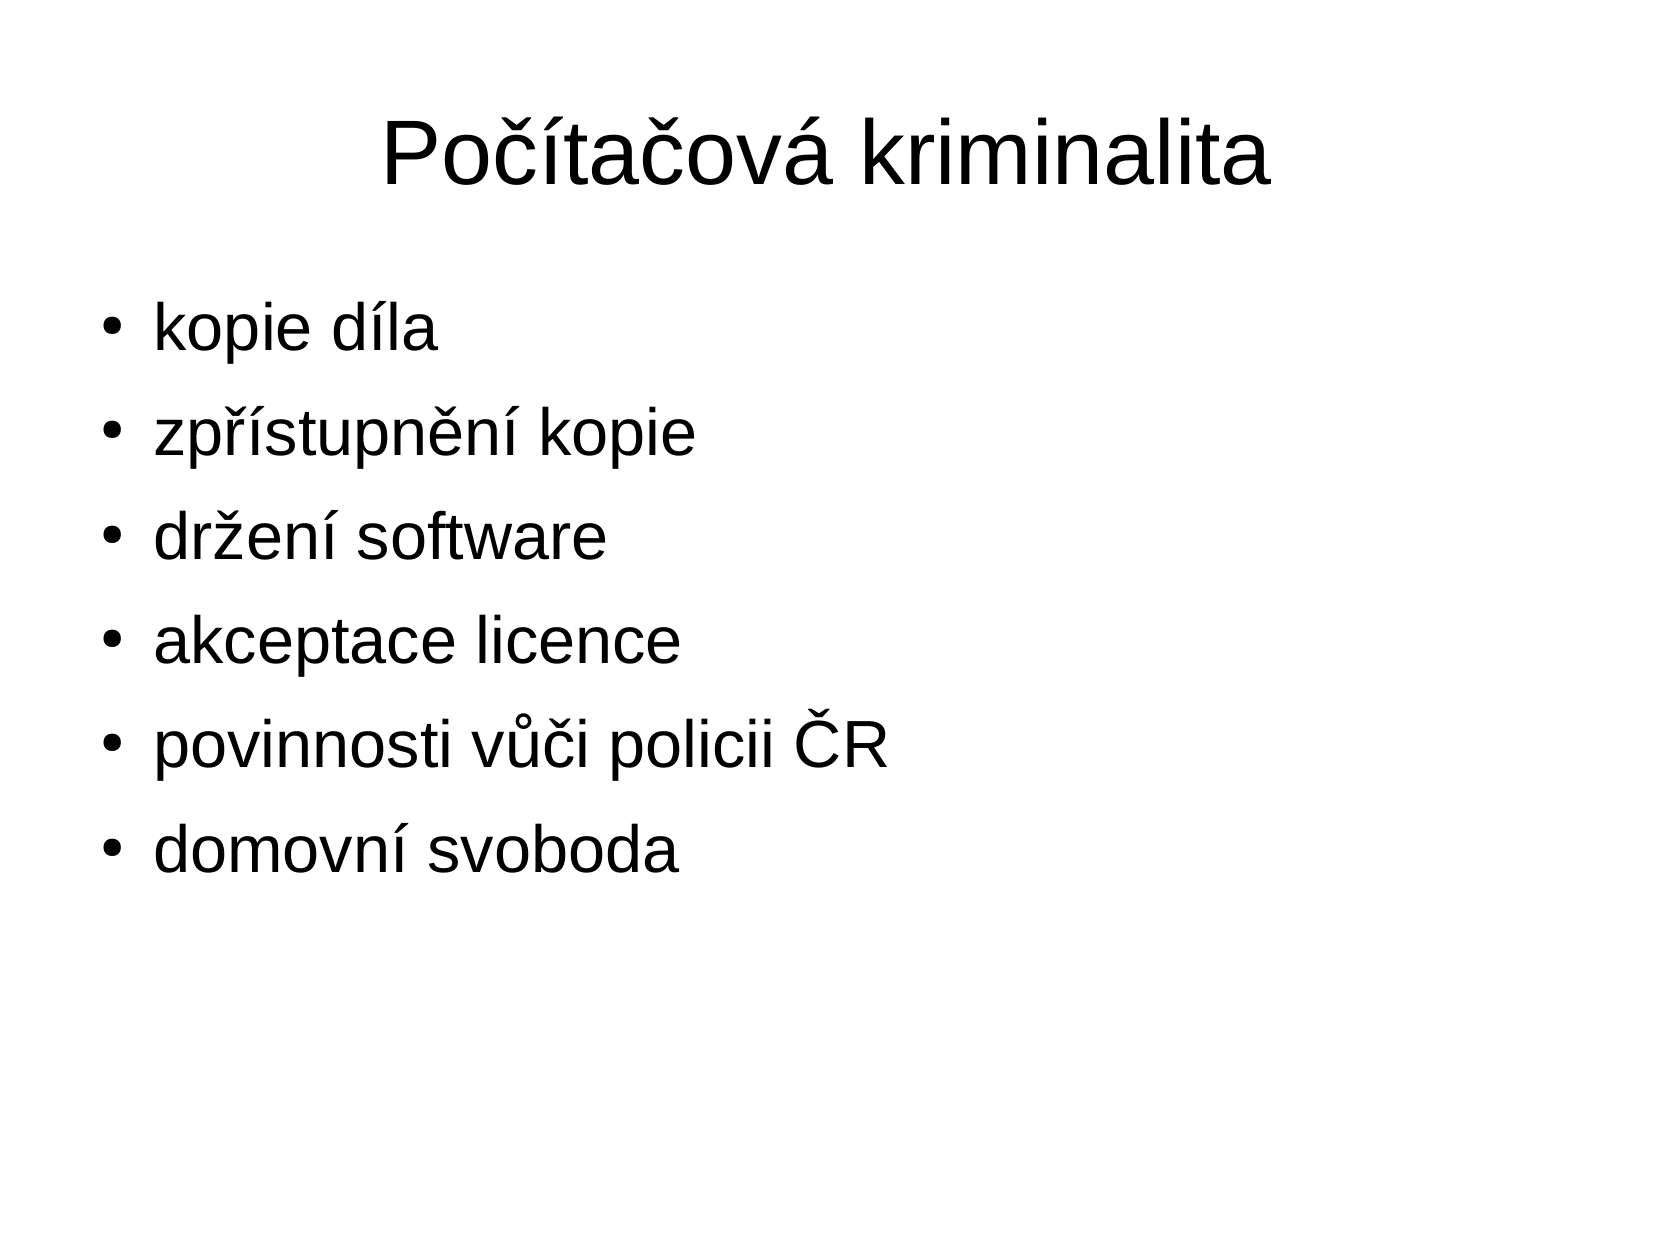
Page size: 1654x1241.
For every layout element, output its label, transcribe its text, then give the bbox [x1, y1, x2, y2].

list kopie díla zpřístupnění kopie držení software akceptace licence povinnosti vůči policii ČR domovní svoboda [82, 290, 1538, 1010]
title Počítačová kriminalita [82, 49, 1571, 257]
